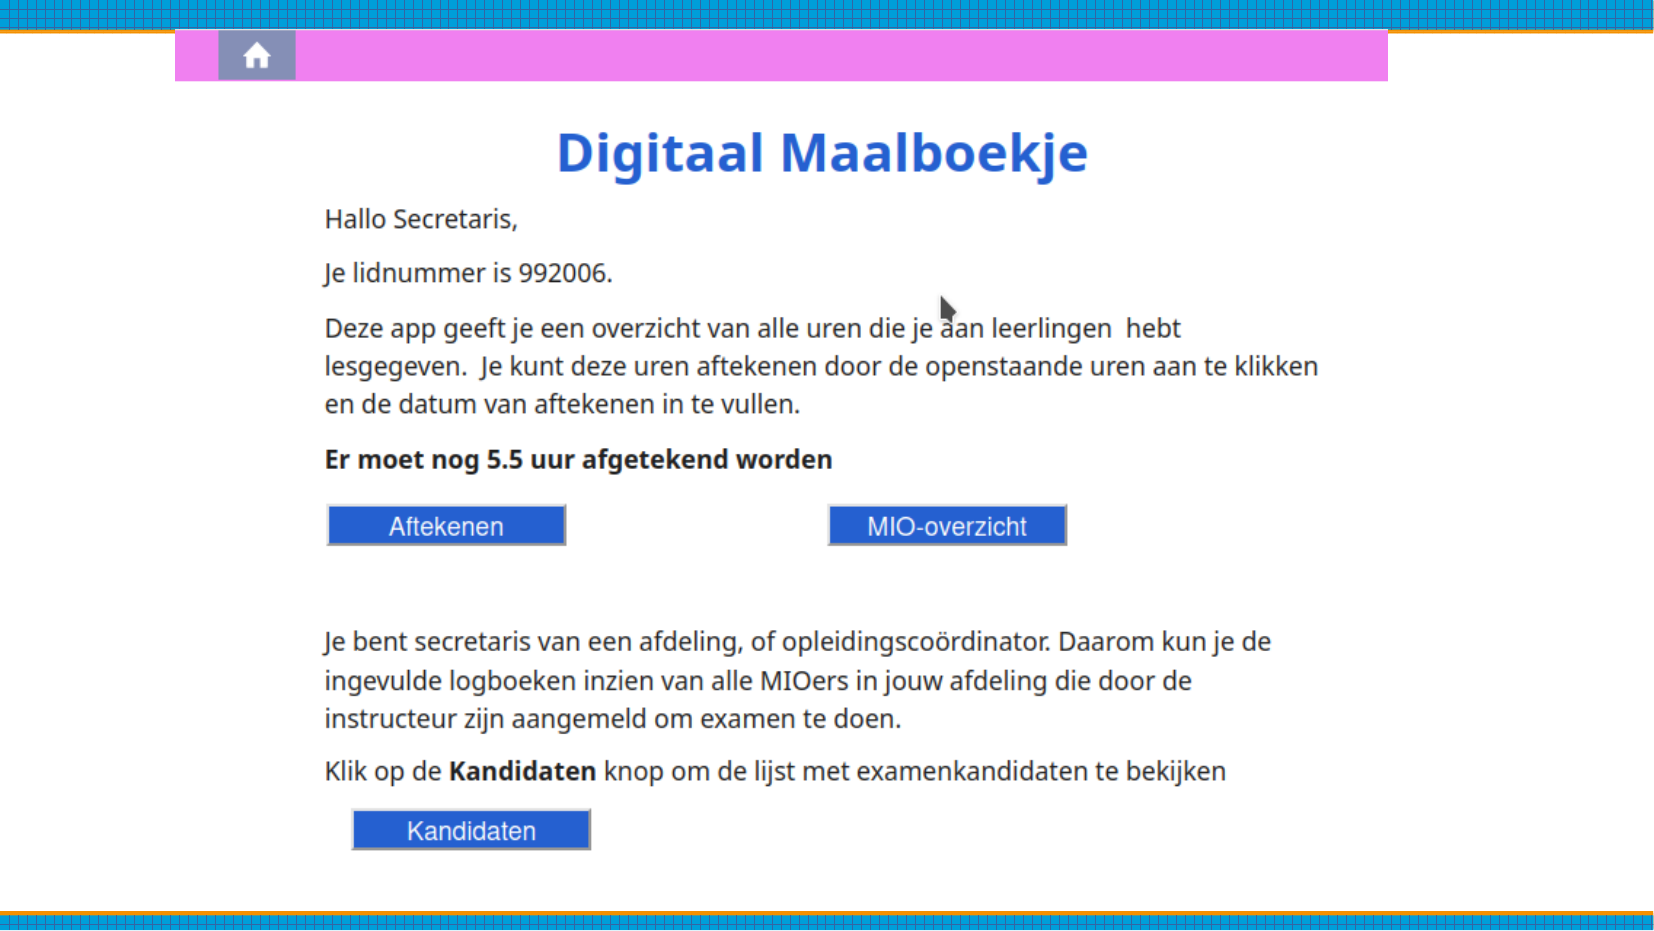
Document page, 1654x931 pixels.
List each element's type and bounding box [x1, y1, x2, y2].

picture [175, 30, 1388, 887]
